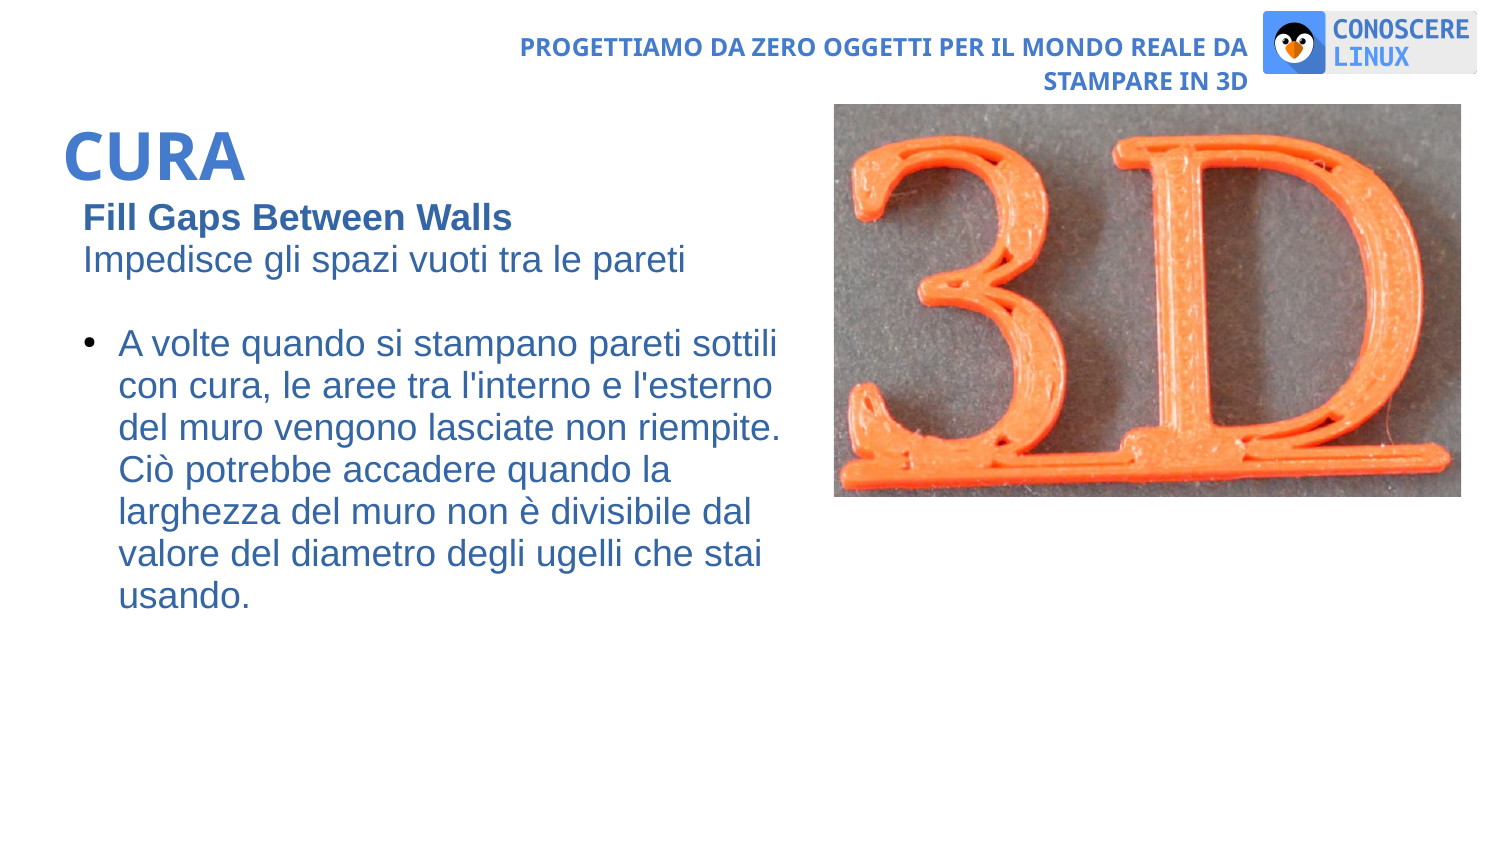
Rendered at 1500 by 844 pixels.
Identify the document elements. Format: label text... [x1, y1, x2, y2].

picture [1263, 11, 1477, 74]
text_box PROGETTIAMO DA ZERO OGGETTI PER IL MONDO REALE DA STAMPARE IN 3D [437, 21, 1264, 91]
picture [833, 104, 1462, 497]
text_box CURA [47, 102, 1276, 189]
text_box Fill Gaps Between Walls Impedisce gli spazi vuoti tra le pareti A volte quando si stampano pareti sottili con cura, le aree tra l'interno e l'esterno del muro vengono lasciate non riempite. Ciò potrebbe accadere quando la larghezza del muro non è divisibile dal valore del diametro degli ugelli che stai usando. [68, 188, 819, 810]
